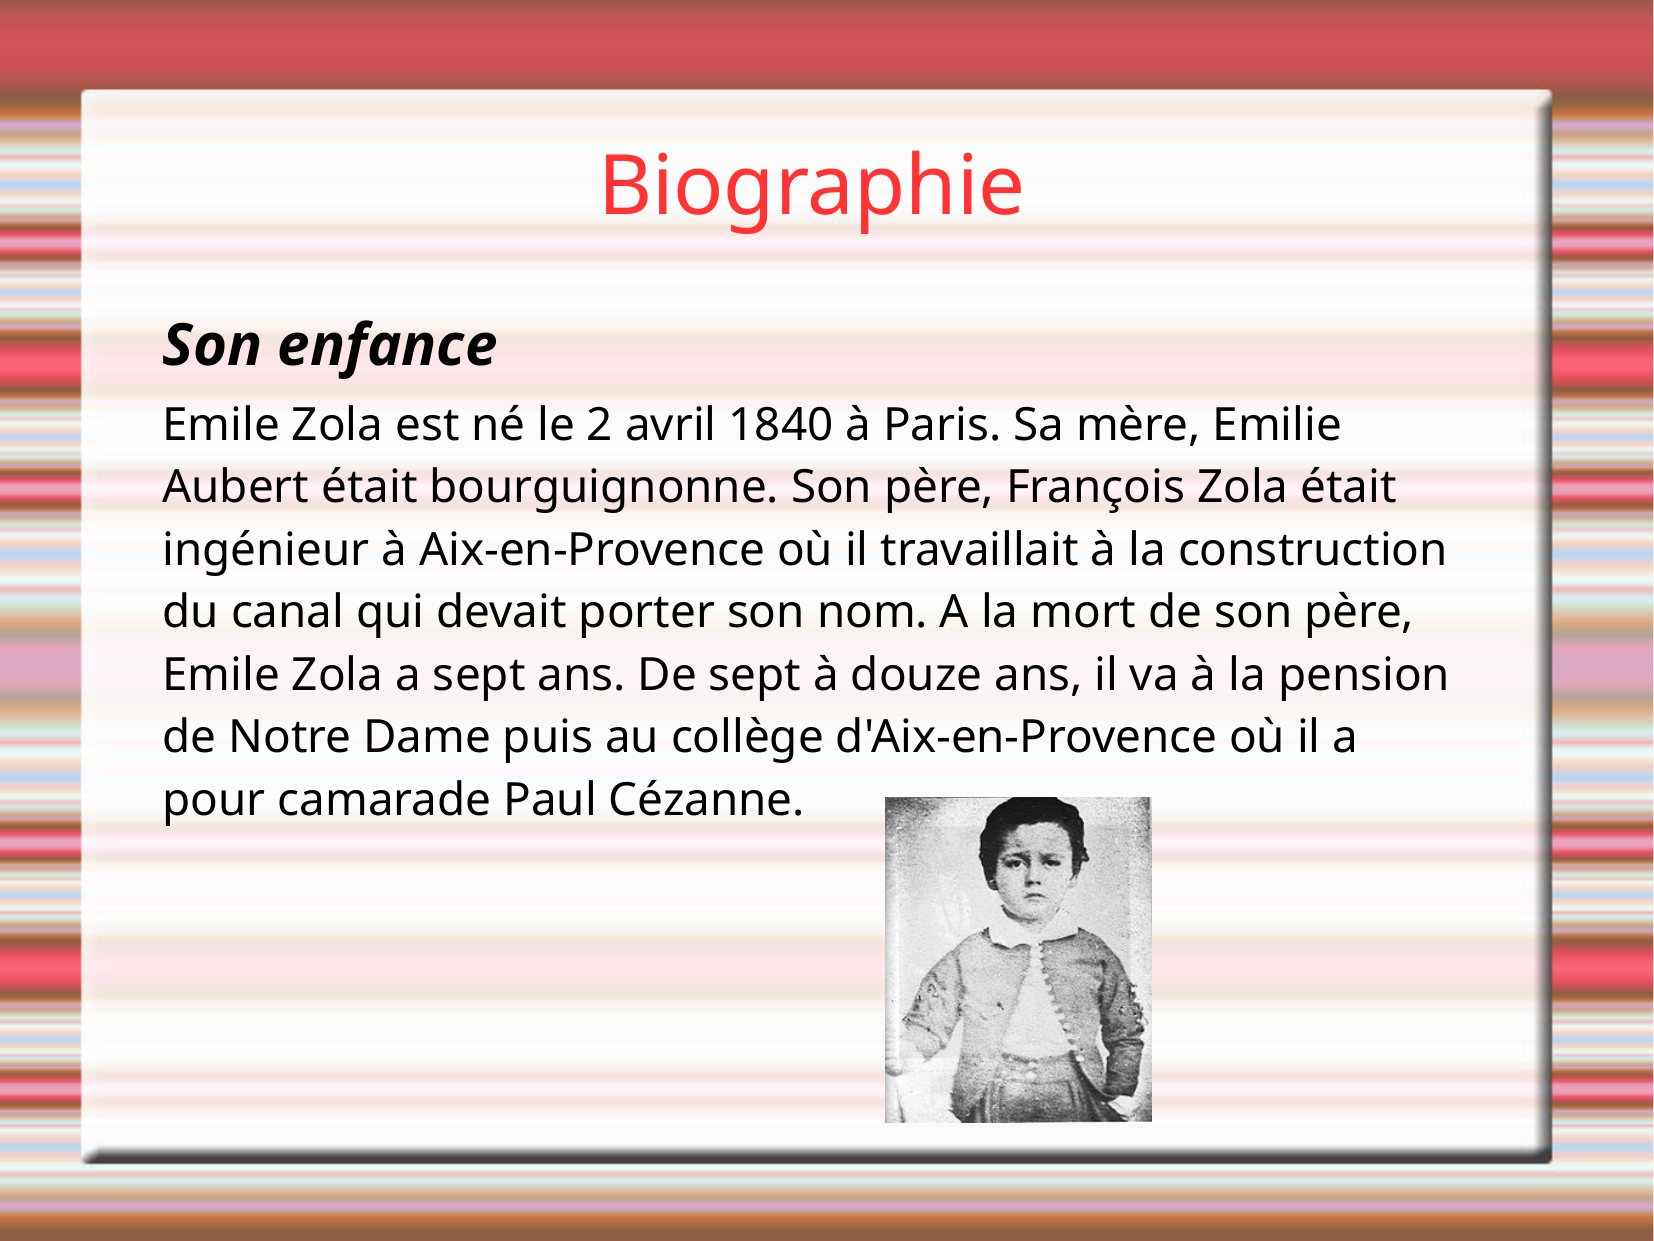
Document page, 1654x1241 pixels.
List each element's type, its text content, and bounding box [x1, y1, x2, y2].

text_box Biographie [118, 118, 1506, 226]
picture [0, 0, 1654, 1241]
text_box Son enfance [147, 295, 1388, 376]
text_box Emile Zola est né le 2 avril 1840 à Paris. Sa mère, Emilie Aubert était bourguignonne. Son père, François Zola était ingénieur à Aix-en-Provence où il travaillait à la construction du canal qui devait porter son nom. A la mort de son père, Emile Zola a sept ans. De sept à douze ans, il va à la pension de Notre Dame puis au collège d'Aix-en-Provence où il a pour camarade Paul Cézanne. [147, 383, 1477, 786]
